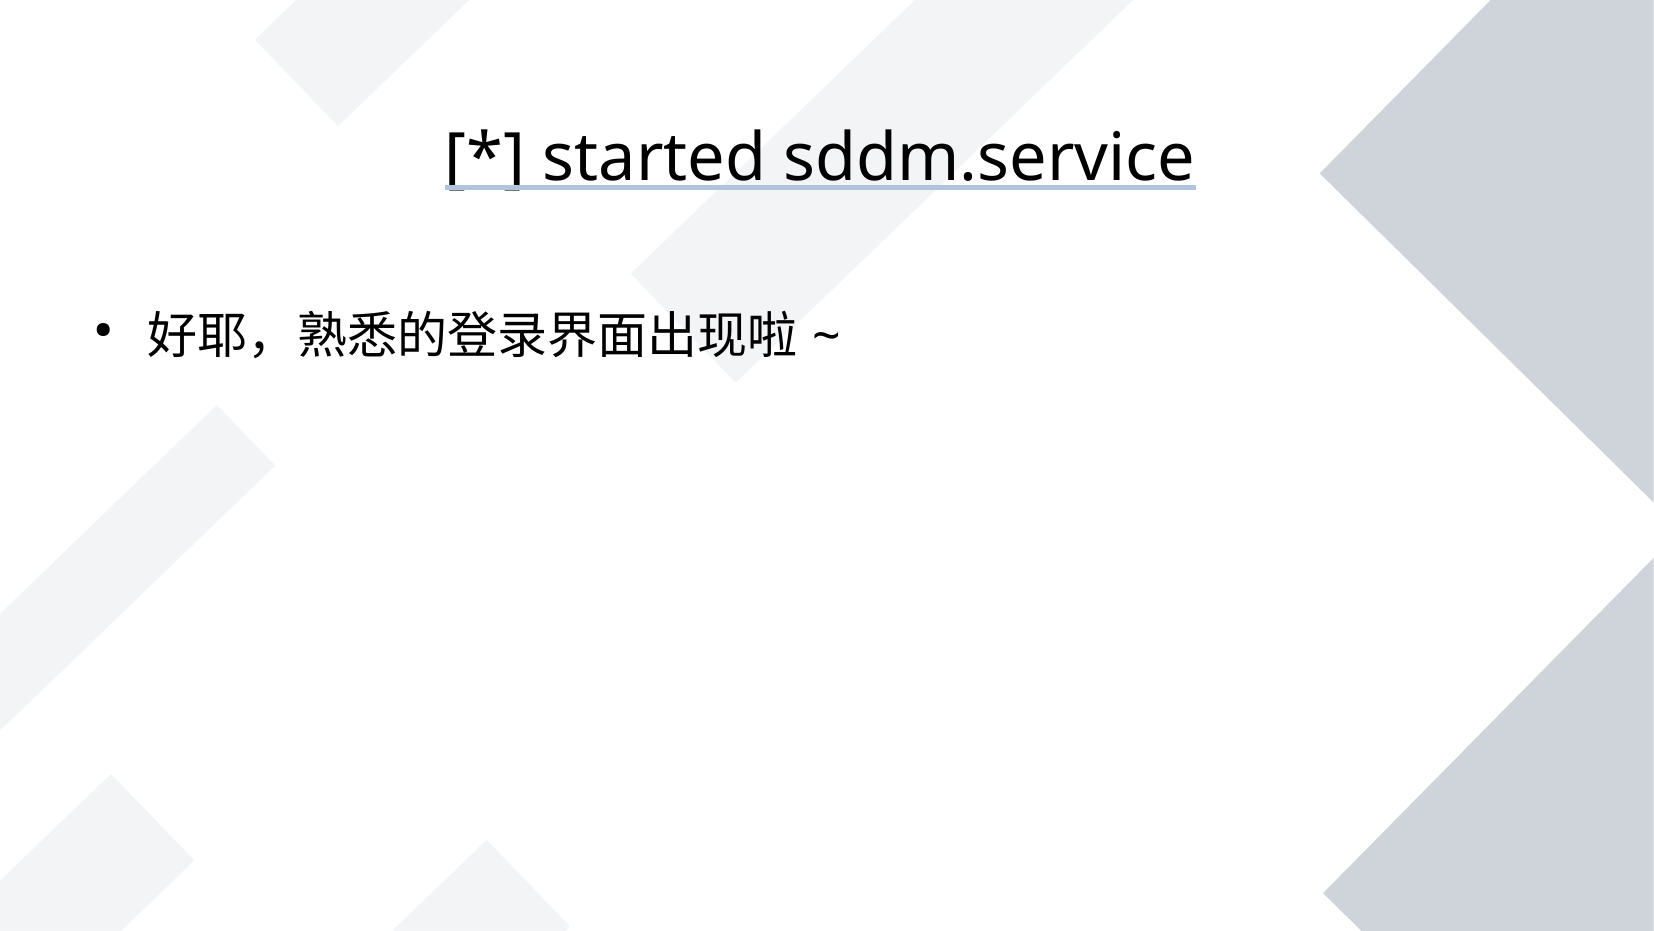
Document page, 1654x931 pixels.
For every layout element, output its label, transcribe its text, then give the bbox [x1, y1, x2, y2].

title [*] started sddm.service [76, 76, 1565, 232]
list 好耶，熟悉的登录界面出现啦~ [76, 295, 1565, 835]
